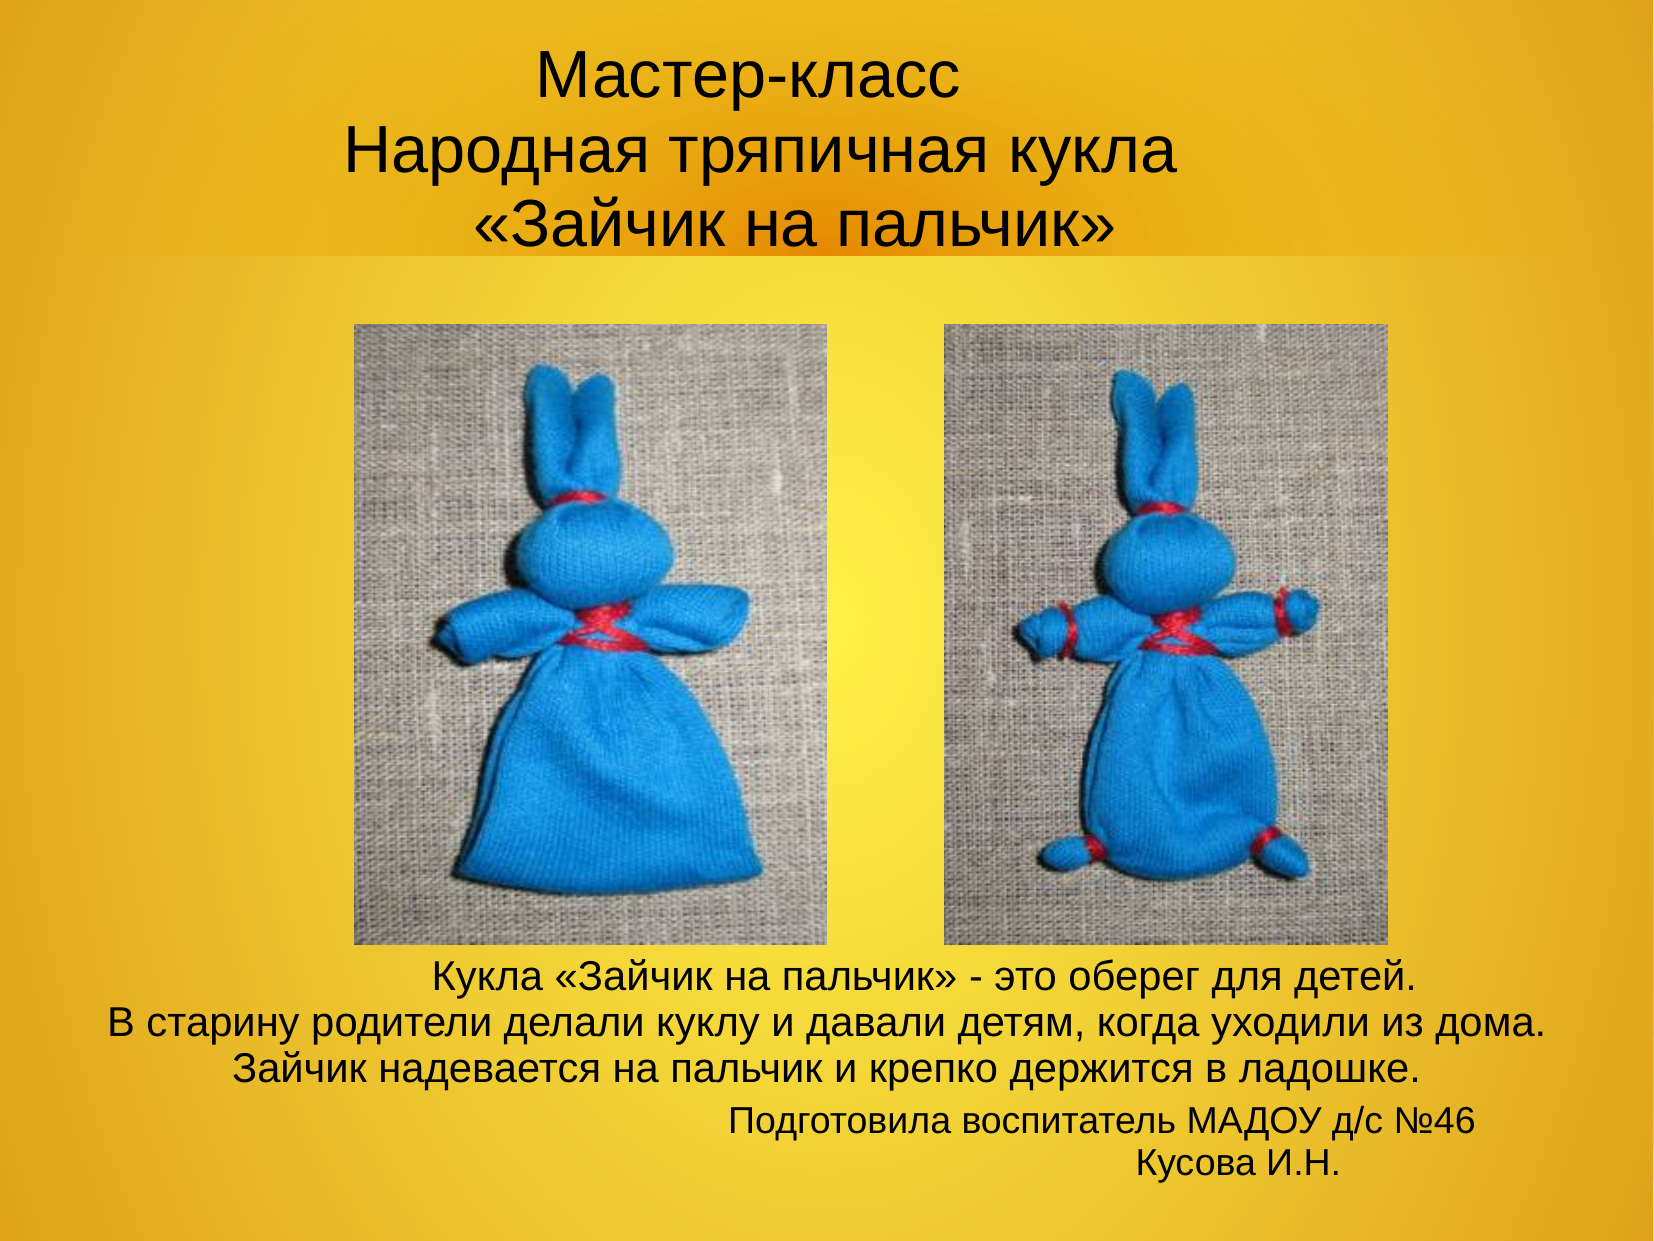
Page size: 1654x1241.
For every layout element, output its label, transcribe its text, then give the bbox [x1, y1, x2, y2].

text_box Мастер-класс Народная тряпичная кукла «Зайчик на пальчик» [88, 29, 1595, 344]
text_box Кукла «Зайчик на пальчик» - это оберег для детей. В старину родители делали куклу и давали детям, когда уходили из дома. Зайчик надевается на пальчик и крепко держится в ладошке. [29, 944, 1625, 1101]
text_box Подготовила воспитатель МАДОУ д/с №46 Кусова И.Н. [708, 1092, 1506, 1241]
picture [354, 324, 827, 945]
picture [944, 324, 1388, 945]
